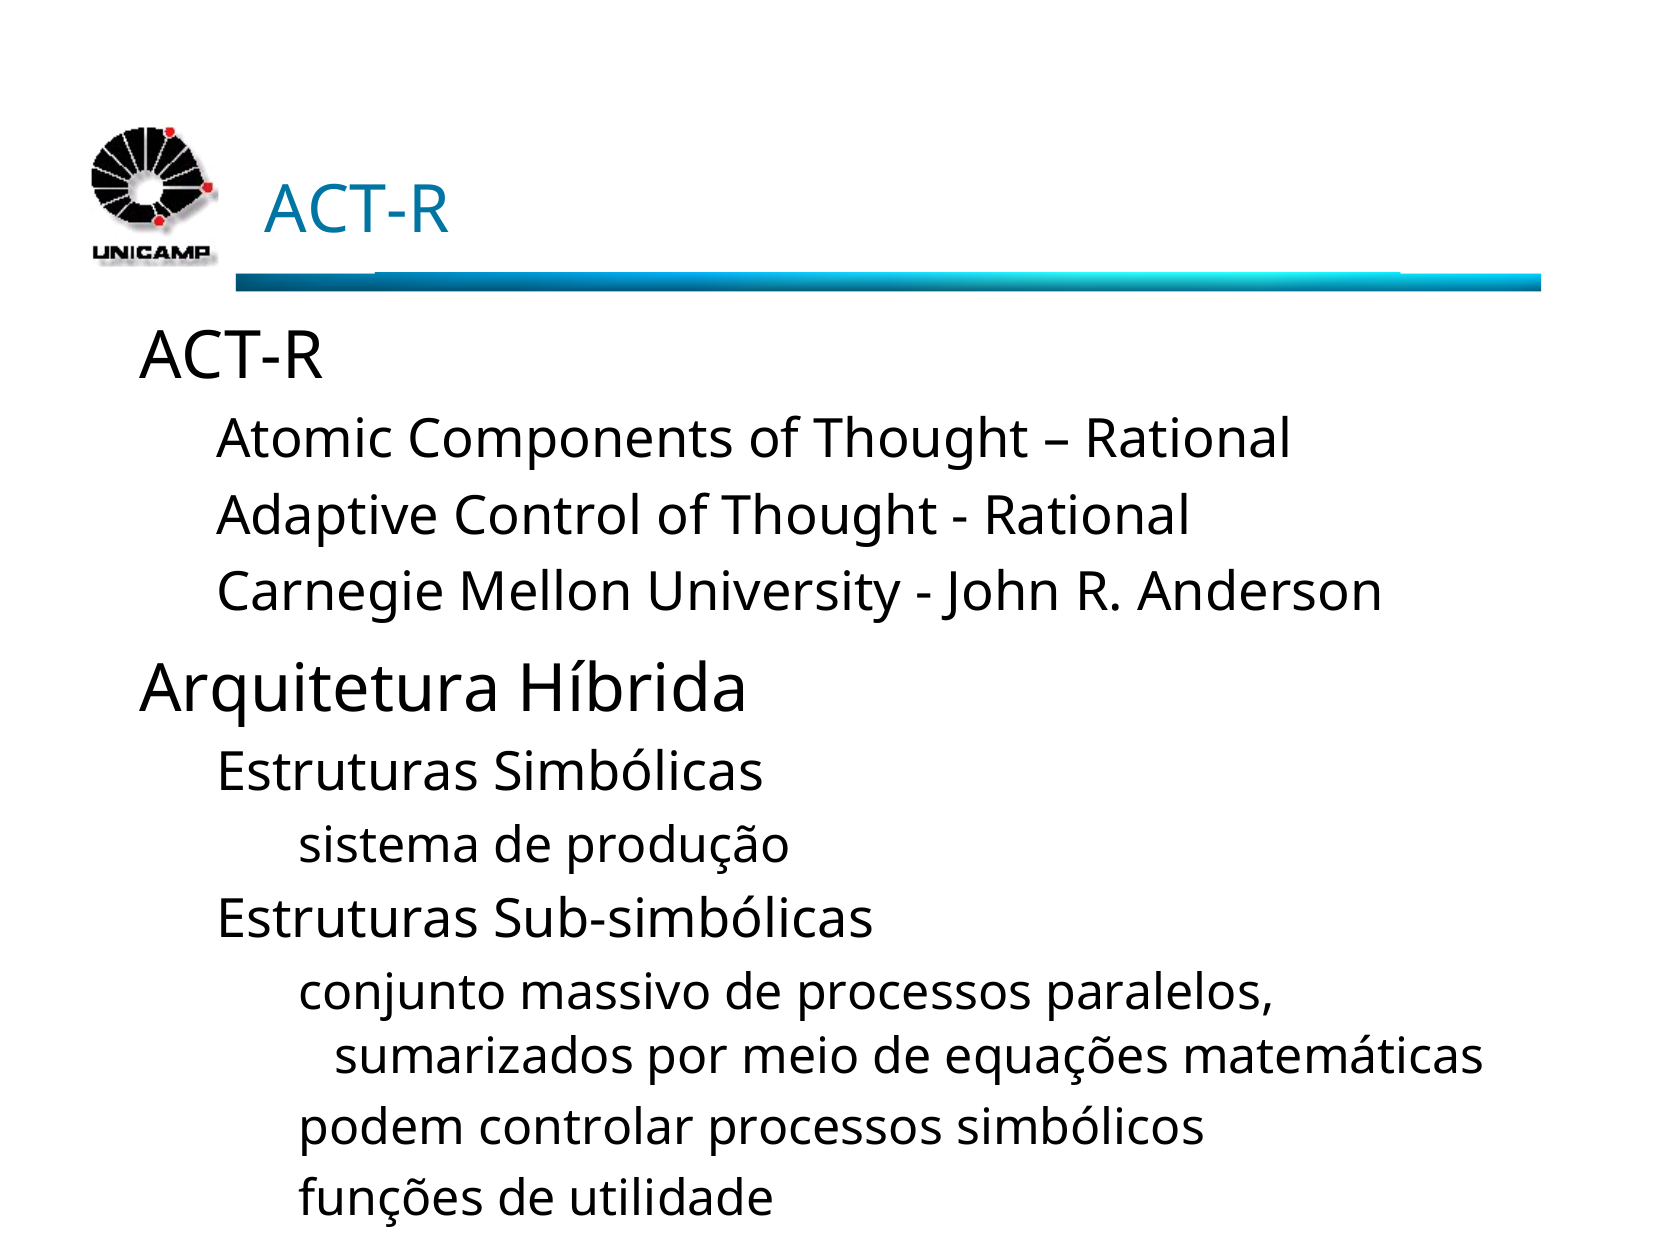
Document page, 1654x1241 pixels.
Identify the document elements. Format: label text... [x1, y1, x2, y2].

list ACT-R Atomic Components of Thought – Rational Adaptive Control of Thought - Rational Carnegie Mellon University - John R. Anderson Arquitetura Híbrida Estruturas Simbólicas sistema de produção Estruturas Sub-simbólicas conjunto massivo de processos paralelos, sumarizados por meio de equações matemáticas podem controlar processos simbólicos funções de utilidade processos de aprendizagem [121, 309, 1534, 1198]
picture [125, 272, 1654, 295]
title ACT-R [264, 42, 1534, 250]
